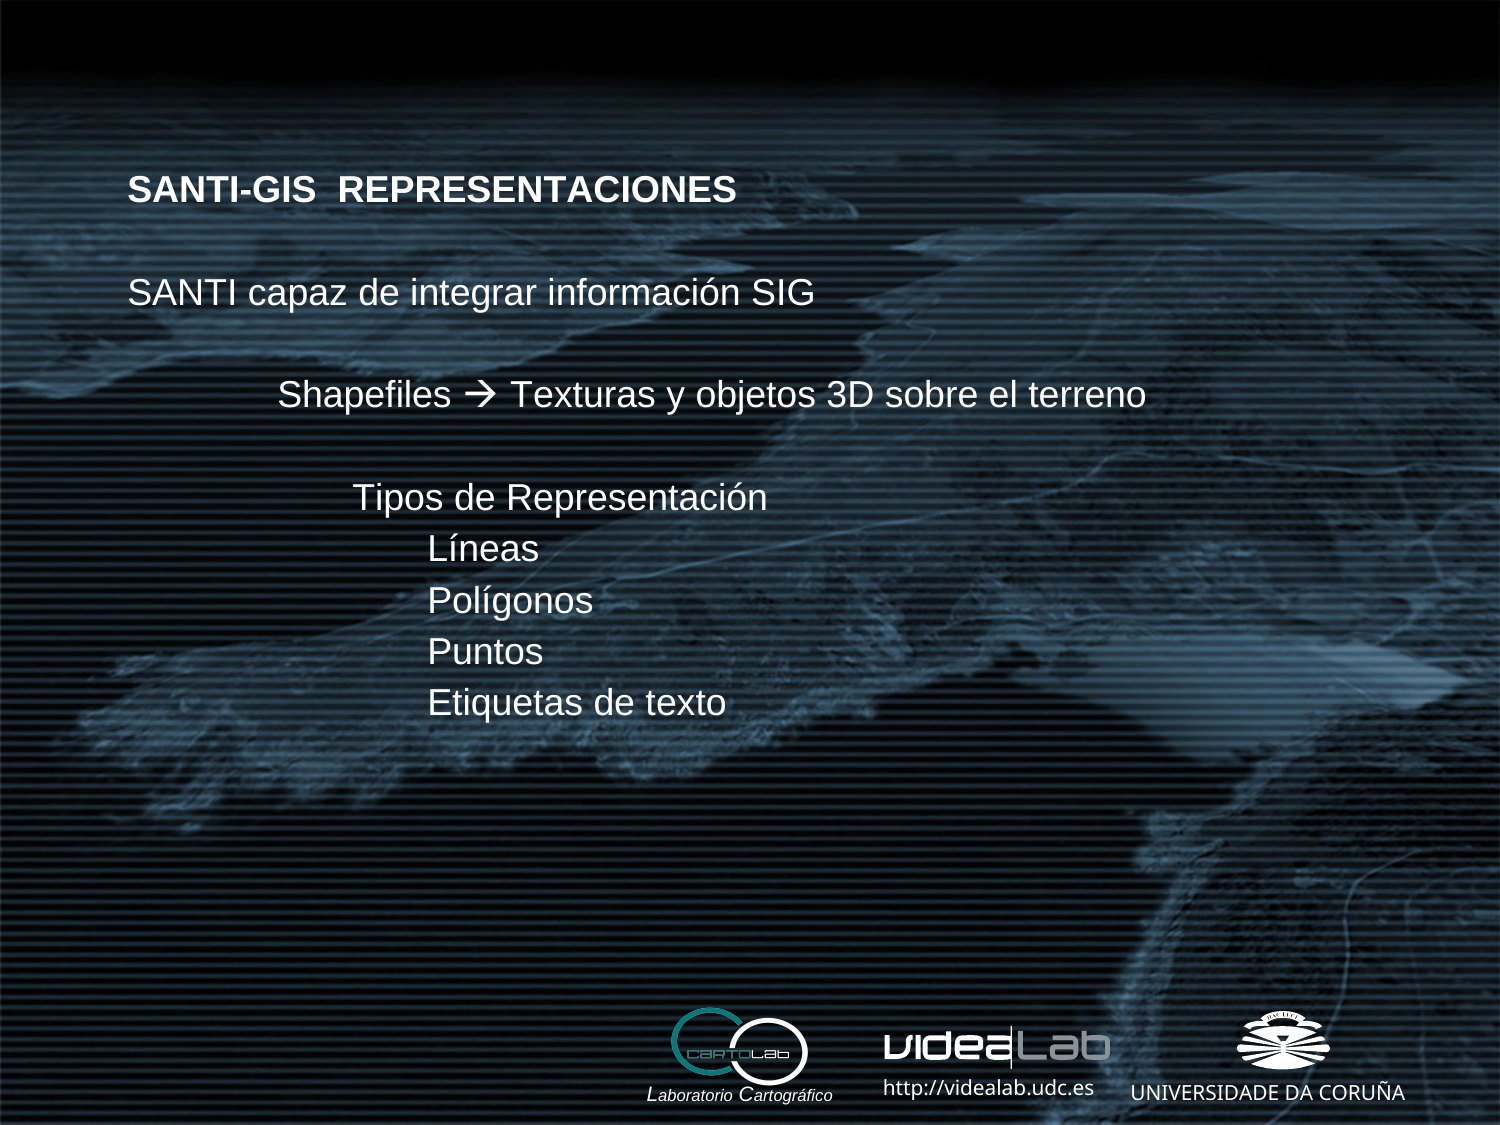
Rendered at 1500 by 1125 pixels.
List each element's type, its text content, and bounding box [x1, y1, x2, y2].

picture [0, 0, 1500, 1125]
list SANTI-GIS REPRESENTACIONES SANTI capaz de integrar información SIG Shapefiles  Texturas y objetos 3D sobre el terreno Tipos de Representación Líneas Polígonos Puntos Etiquetas de texto [112, 160, 1388, 1001]
